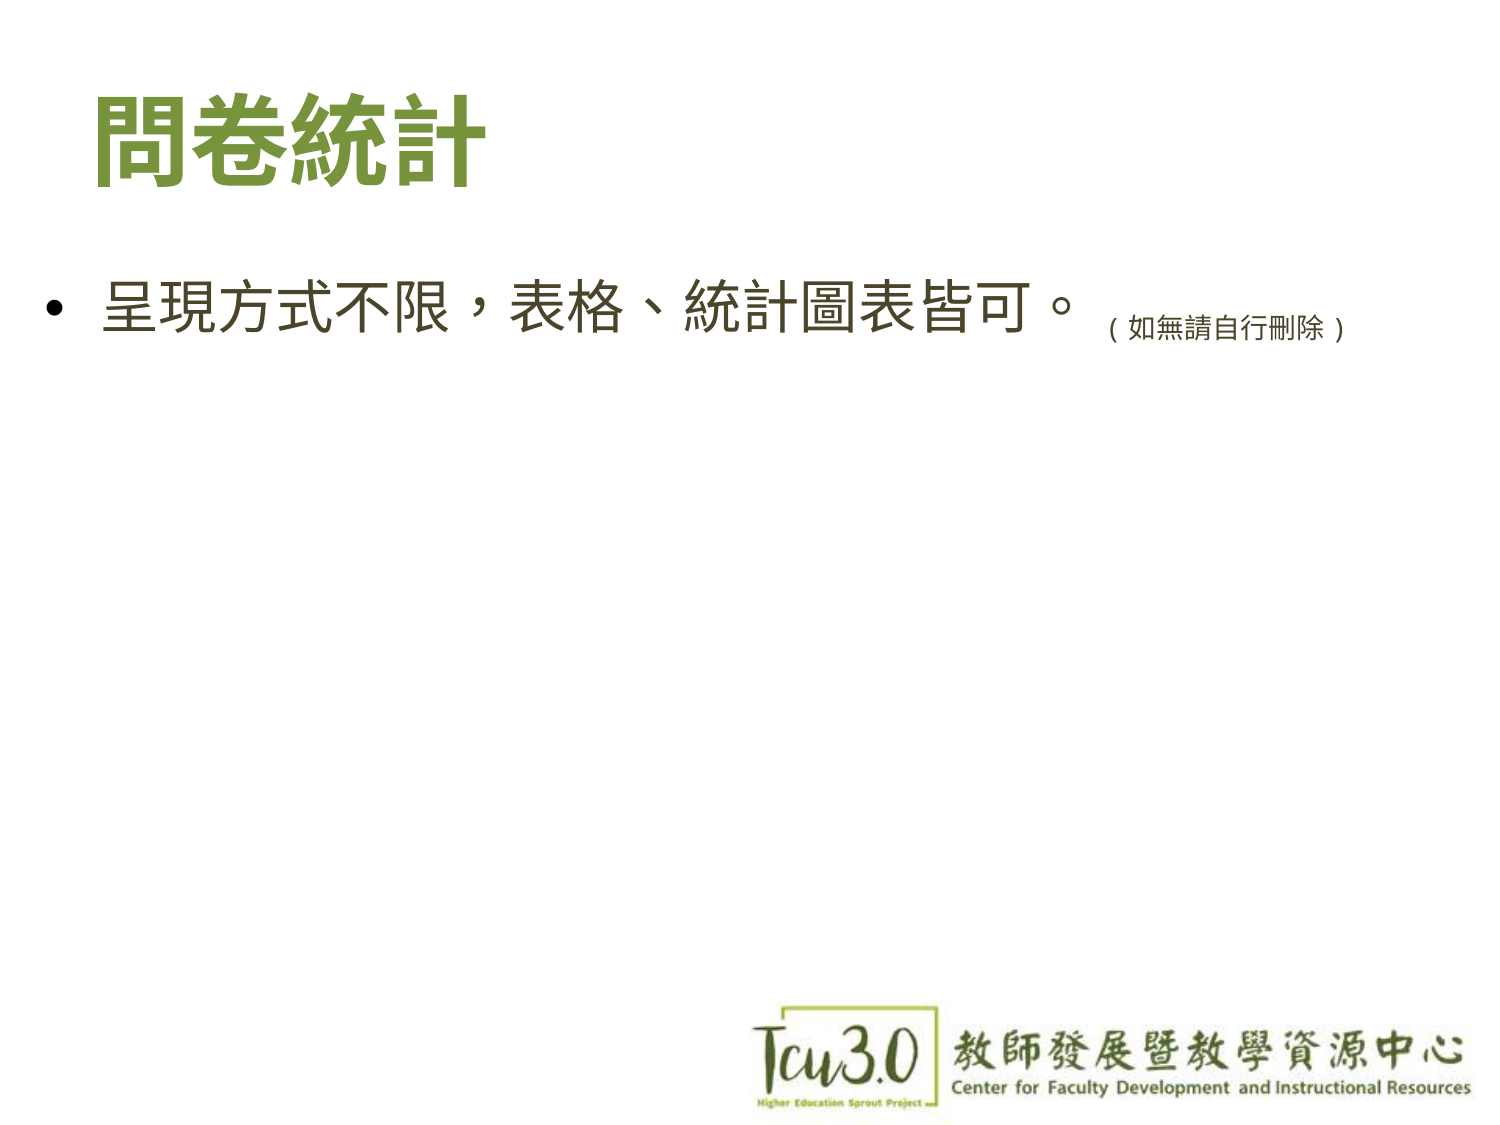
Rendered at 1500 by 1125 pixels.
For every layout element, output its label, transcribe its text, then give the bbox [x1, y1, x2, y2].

title 問卷統計 [75, 45, 1426, 233]
list 呈現方式不限，表格、統計圖表皆可。(如無請自行刪除) [29, 262, 1459, 1005]
